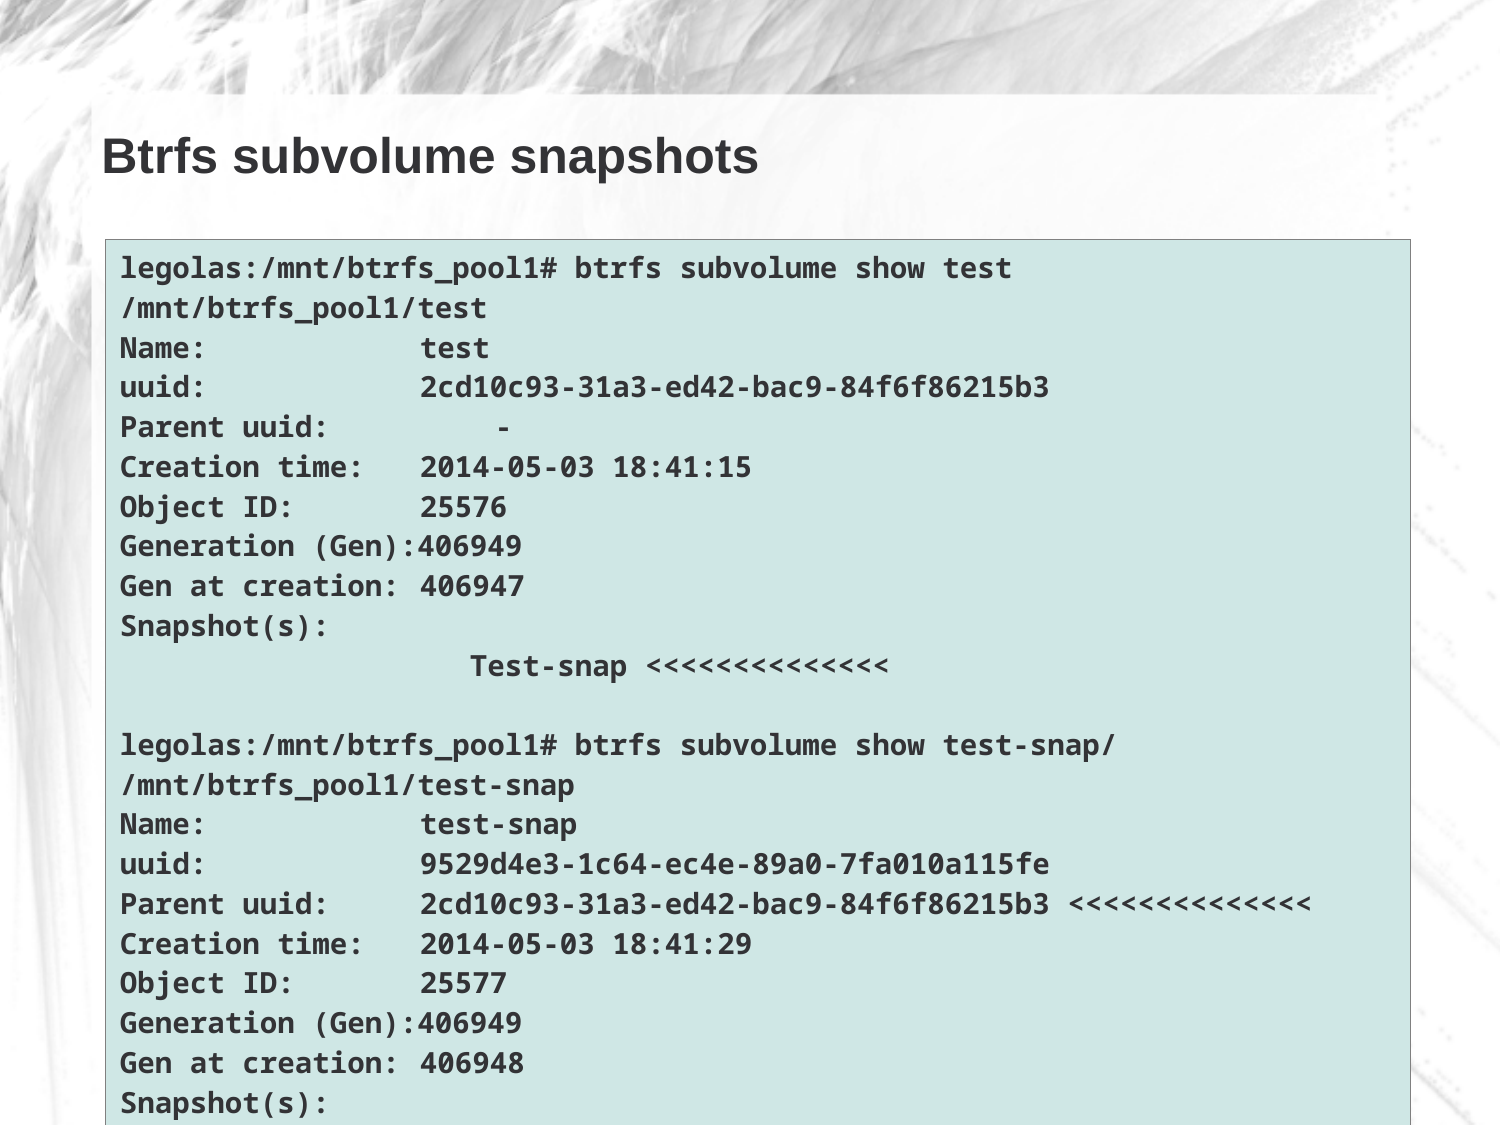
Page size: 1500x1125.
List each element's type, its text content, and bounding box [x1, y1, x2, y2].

title Btrfs subvolume snapshots [61, 108, 1412, 205]
picture [0, 0, 1500, 1125]
text_box legolas:/mnt/btrfs_pool1# btrfs subvolume show test /mnt/btrfs_pool1/test Name: test uuid: 2cd10c93-31a3-ed42-bac9-84f6f86215b3 Parent uuid: - Creation time: 2014-05-03 18:41:15 Object ID: 25576 Generation (Gen):406949 Gen at creation: 406947 Snapshot(s): Test-snap <<<<<<<<<<<<<< legolas:/mnt/btrfs_pool1# btrfs subvolume show test-snap/ /mnt/btrfs_pool1/test-snap Name: test-snap uuid: 9529d4e3-1c64-ec4e-89a0-7fa010a115fe Parent uuid: 2cd10c93-31a3-ed42-bac9-84f6f86215b3 <<<<<<<<<<<<<< Creation time: 2014-05-03 18:41:29 Object ID: 25577 Generation (Gen):406949 Gen at creation: 406948 Snapshot(s): [105, 239, 1411, 1021]
